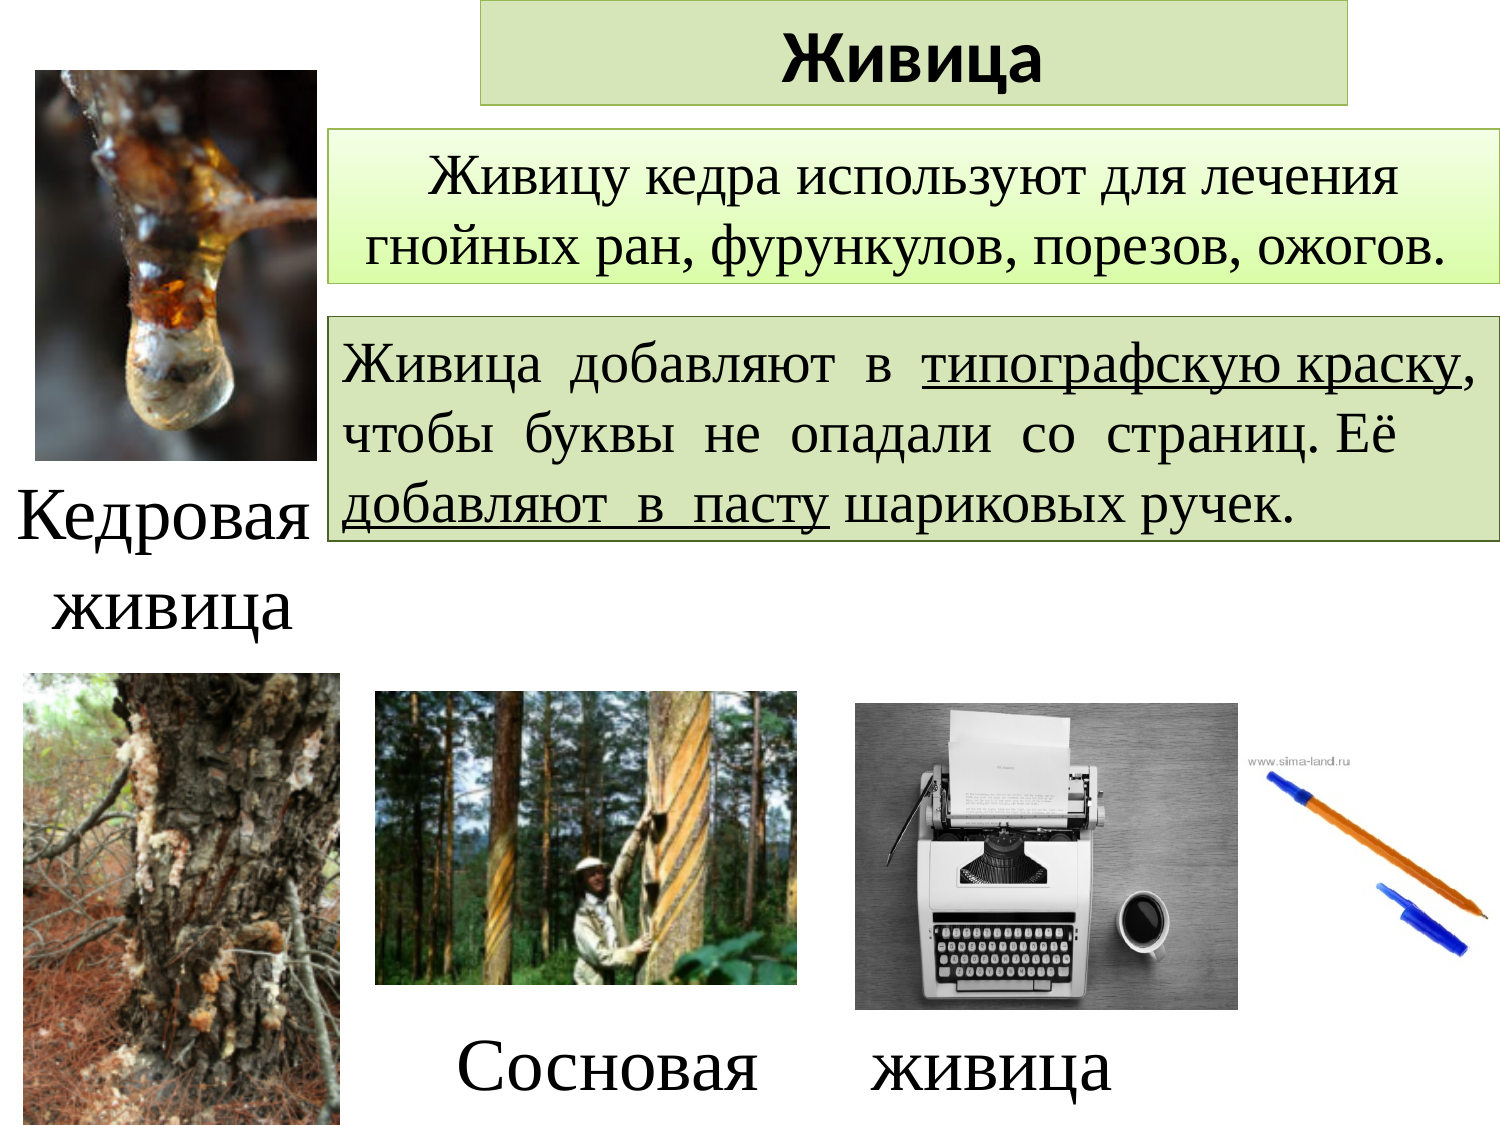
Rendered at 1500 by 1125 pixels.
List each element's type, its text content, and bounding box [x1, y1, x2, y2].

text_box Живицу кедра используют для лечения гнойных ран, фурункулов, порезов, ожогов. [328, 128, 1500, 284]
text_box Живица добавляют в типографскую краску, чтобы буквы не опадали со страниц. Её добавляют в пасту шариковых ручек. [328, 316, 1500, 542]
picture [23, 673, 340, 1125]
picture [35, 70, 317, 456]
text_box Сосновая живица [351, 1007, 1219, 1113]
text_box Кедровая живица [0, 456, 328, 652]
text_box Живица [480, 0, 1348, 105]
picture [1242, 749, 1500, 985]
picture [855, 703, 1238, 1010]
picture [375, 691, 797, 985]
